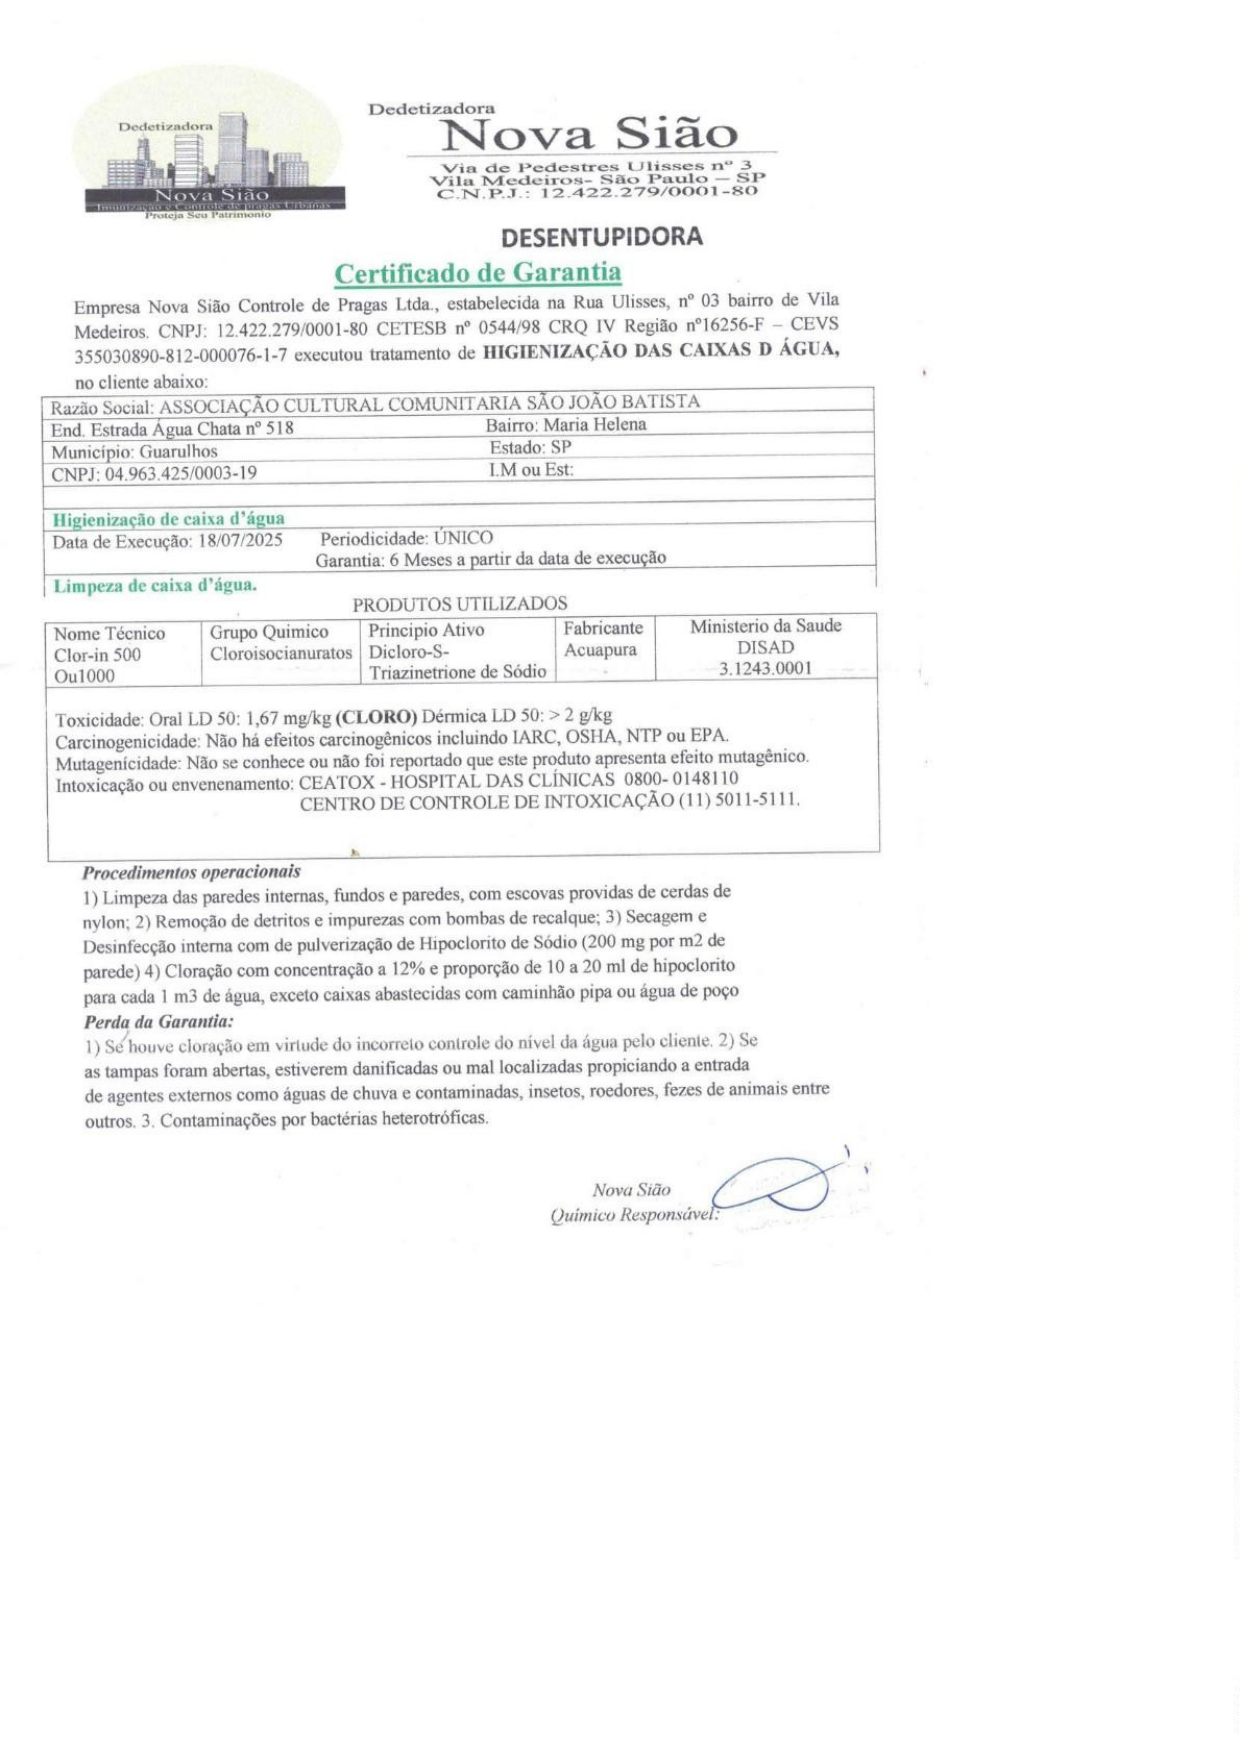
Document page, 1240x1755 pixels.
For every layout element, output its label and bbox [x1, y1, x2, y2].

text_box [0, 18, 1240, 1736]
